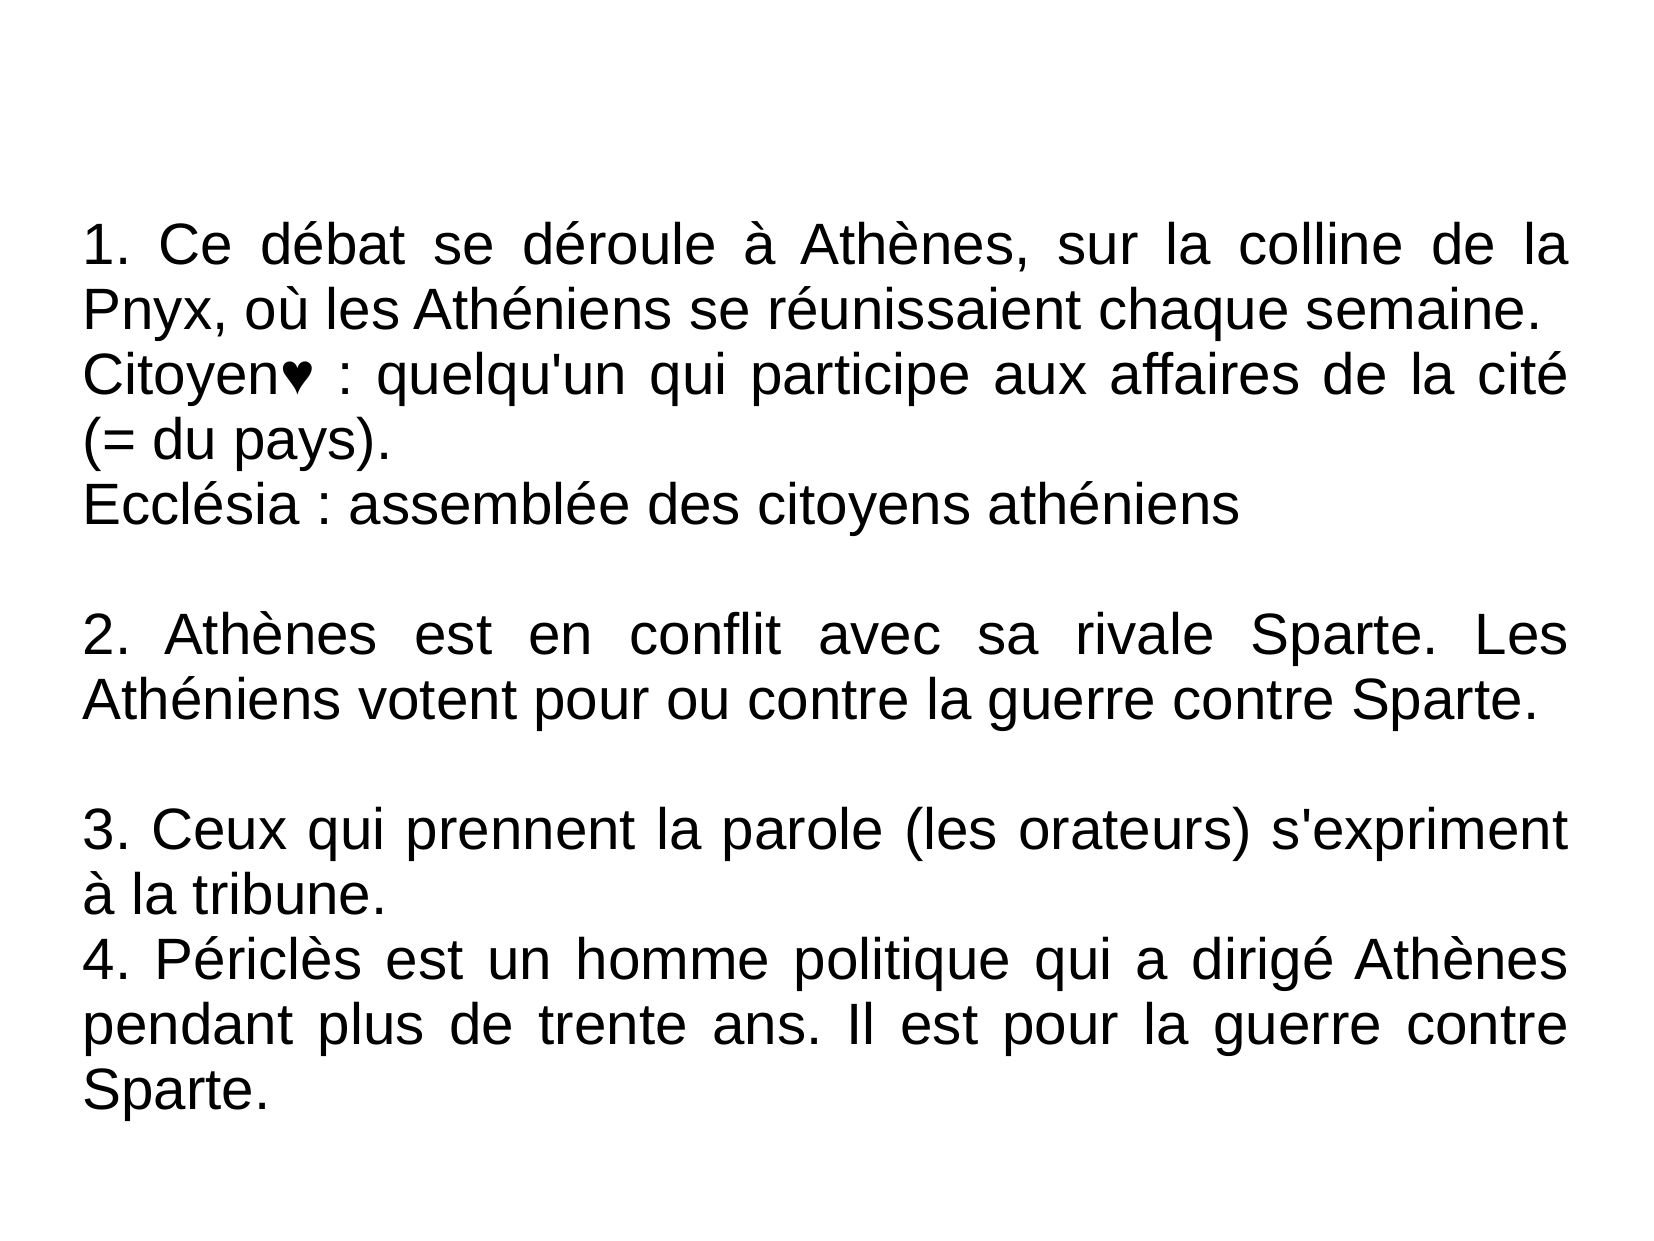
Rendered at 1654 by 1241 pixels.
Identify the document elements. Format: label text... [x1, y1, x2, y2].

subtitle 1. Ce débat se déroule à Athènes, sur la colline de la Pnyx, où les Athéniens se réunissaient chaque semaine. Citoyen♥ : quelqu'un qui participe aux affaires de la cité (= du pays). Ecclésia : assemblée des citoyens athéniens 2. Athènes est en conflit avec sa rivale Sparte. Les Athéniens votent pour ou contre la guerre contre Sparte. 3. Ceux qui prennent la parole (les orateurs) s'expriment à la tribune. 4. Périclès est un homme politique qui a dirigé Athènes pendant plus de trente ans. Il est pour la guerre contre Sparte. [82, 213, 1571, 1186]
